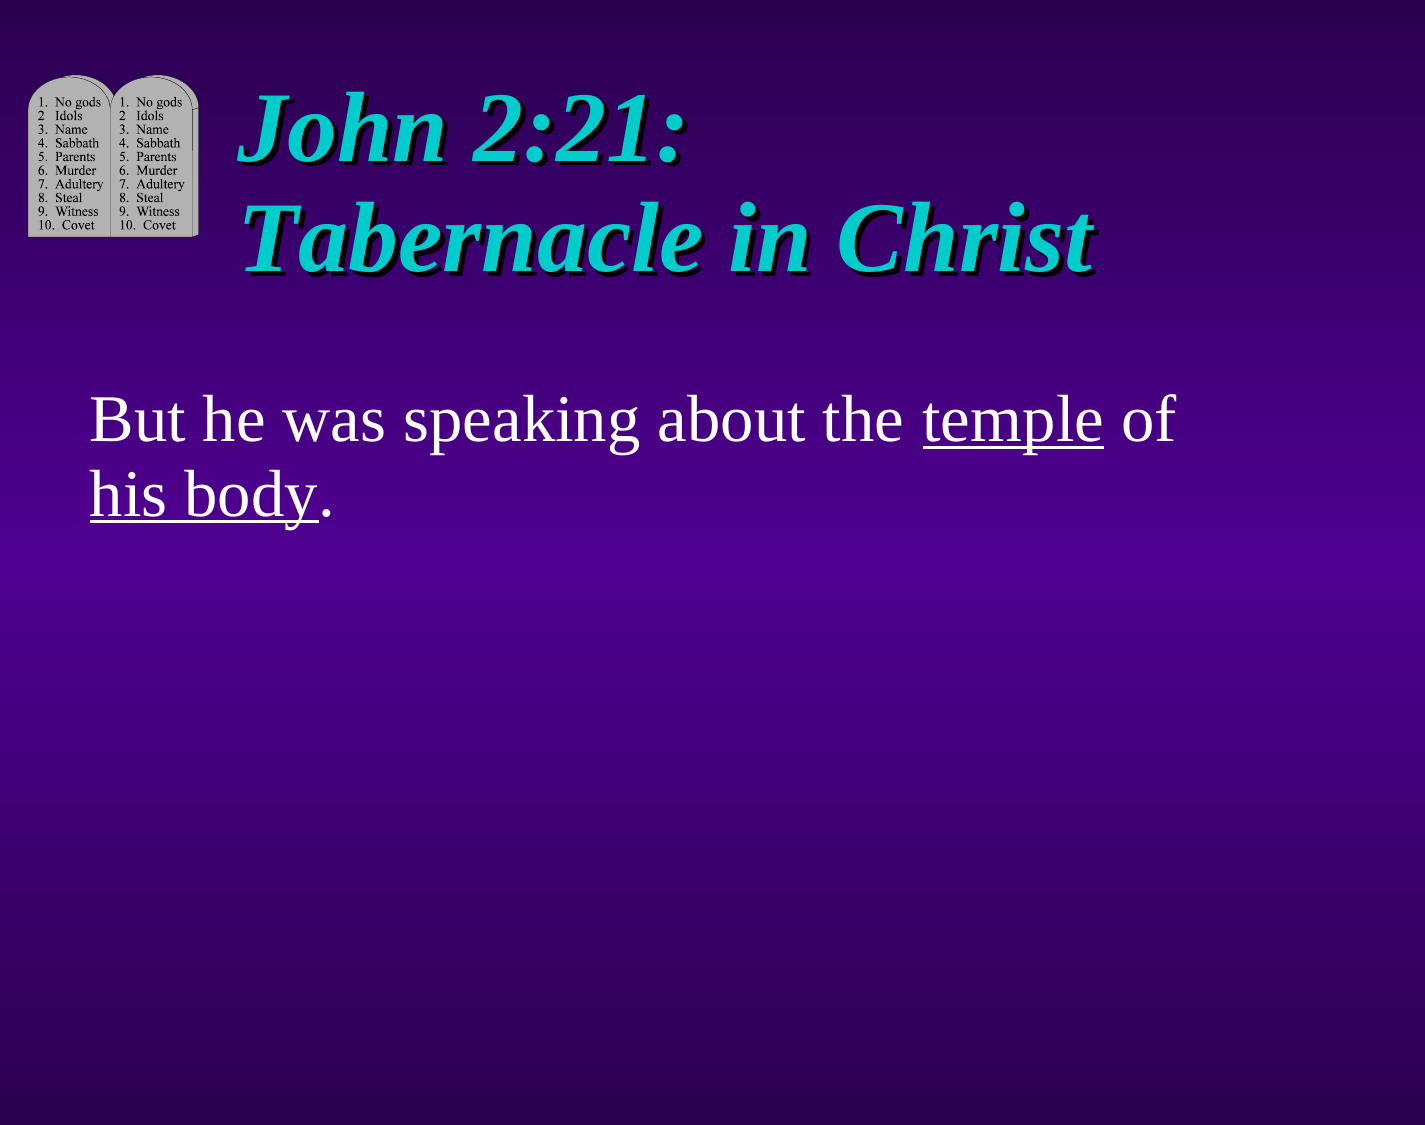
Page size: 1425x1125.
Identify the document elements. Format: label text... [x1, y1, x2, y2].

title John 2:21: Tabernacle in Christ [237, 55, 1319, 311]
text_box But he was speaking about the temple of his body. [75, 375, 1276, 690]
